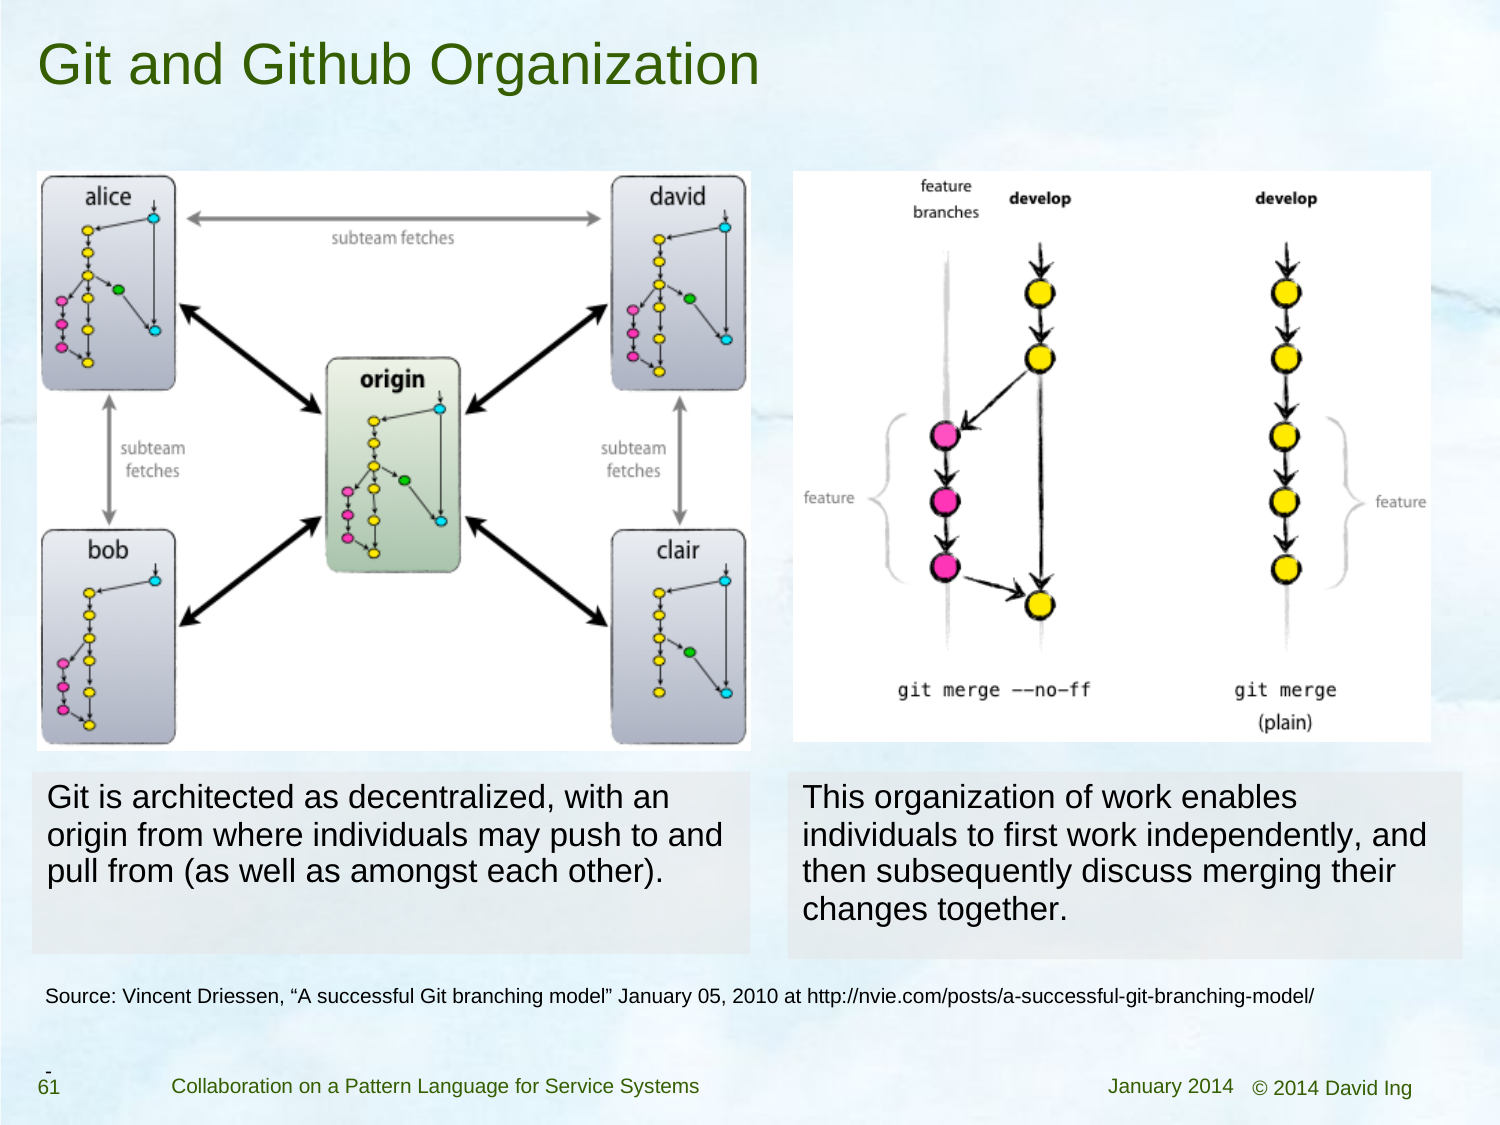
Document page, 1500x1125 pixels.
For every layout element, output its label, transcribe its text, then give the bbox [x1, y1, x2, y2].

title Git and Github Organization [37, 37, 1463, 152]
text_box This organization of work enables individuals to first work independently, and then subsequently discuss merging their changes together. [787, 771, 1463, 960]
text_box Git is architected as decentralized, with an origin from where individuals may push to and pull from (as well as amongst each other). [32, 771, 751, 955]
text_box Source: Vincent Driessen, “A successful Git branching model” January 05, 2010 at http://nvie.com/posts/a-successful-git-branching-model/ - [30, 975, 1463, 1082]
picture [0, 0, 1500, 1125]
